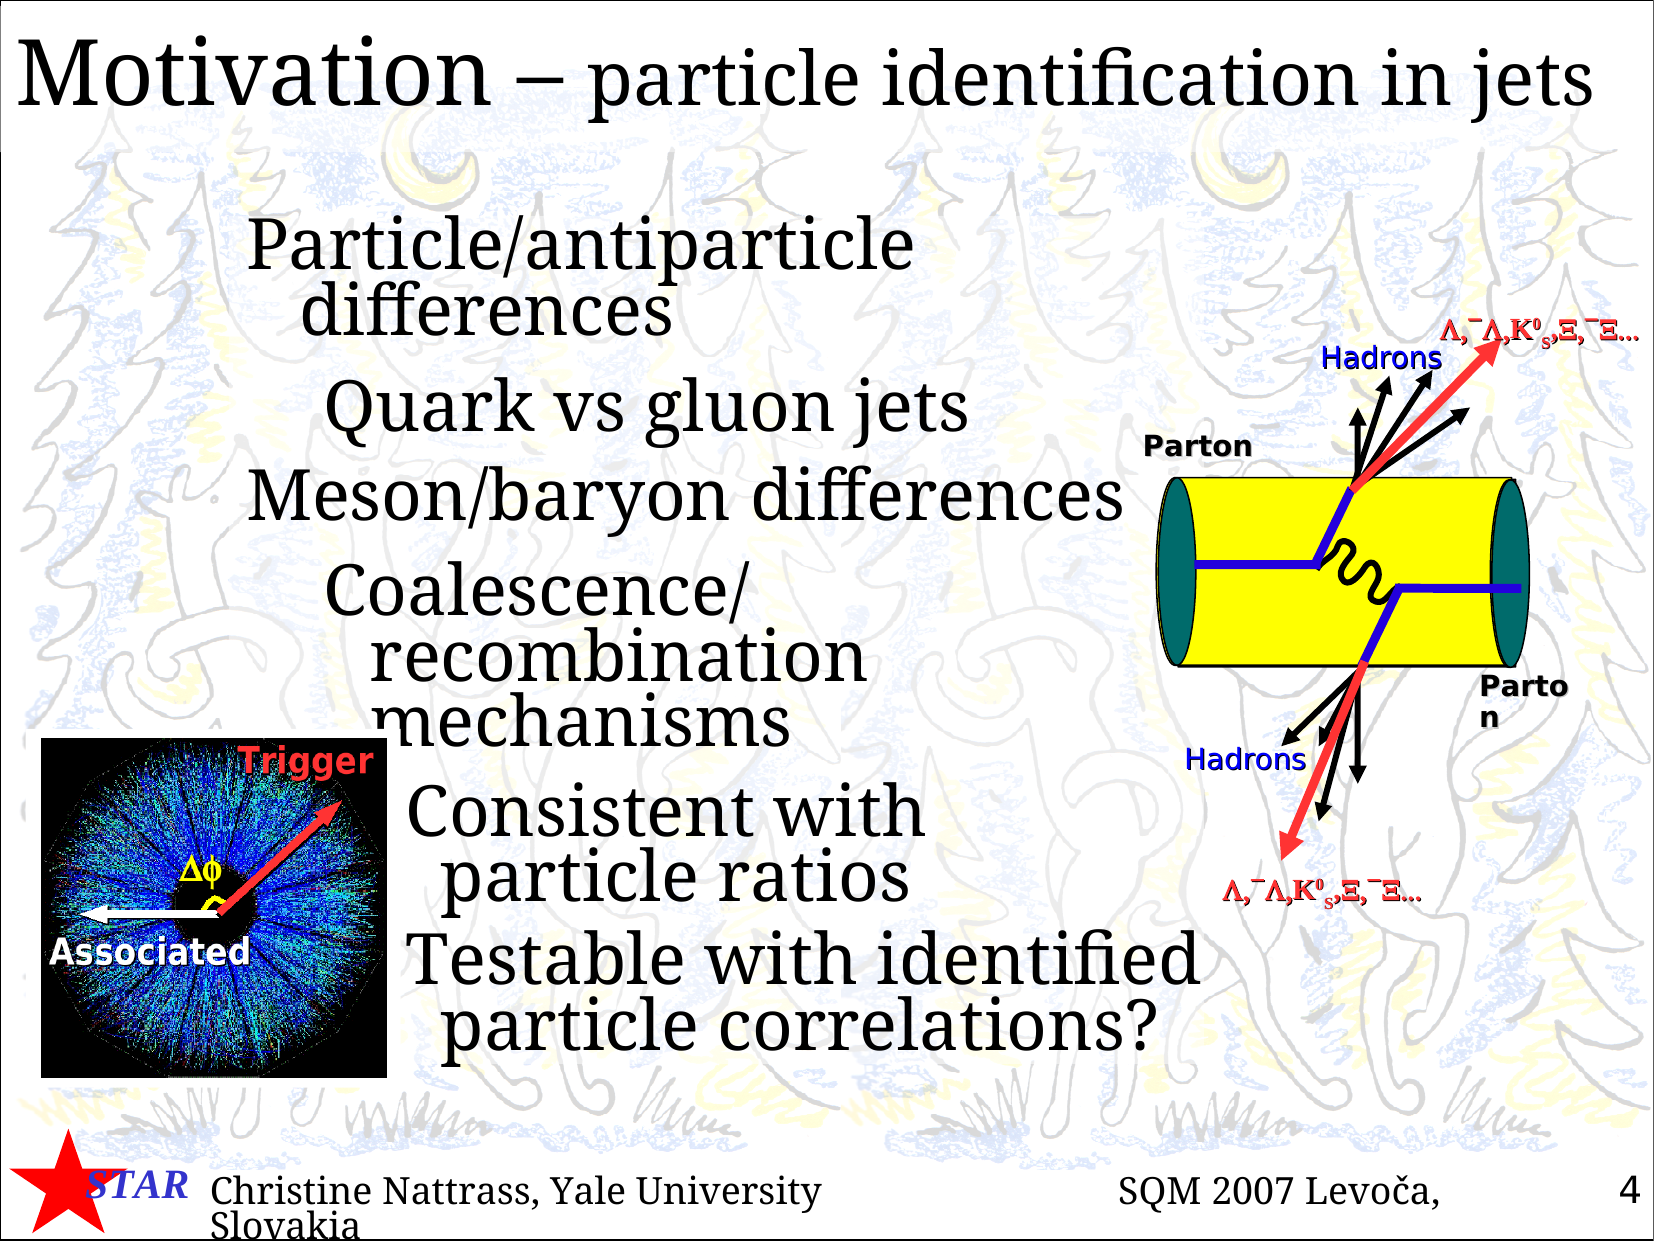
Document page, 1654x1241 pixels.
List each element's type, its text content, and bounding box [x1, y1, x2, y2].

text_box K0S, [1424, 298, 1654, 374]
text_box Parton [1124, 420, 1291, 467]
picture [41, 738, 388, 1079]
text_box Hadrons [1302, 332, 1463, 388]
text_box [25, 728, 401, 1088]
text_box [1156, 477, 1386, 667]
text_box Parton [1461, 660, 1603, 742]
text_box K0S, [1207, 858, 1546, 934]
title Motivation – particle identification in jets [0, 5, 1613, 153]
text_box [1325, 477, 1530, 667]
list Particle/antiparticle differences Quark vs gluon jets Meson/baryon differences Coalescence/ recombination mechanisms Consistent with particle ratios Testable with identified particle correlations? [228, 215, 1204, 888]
text_box Hadrons [1166, 733, 1327, 789]
